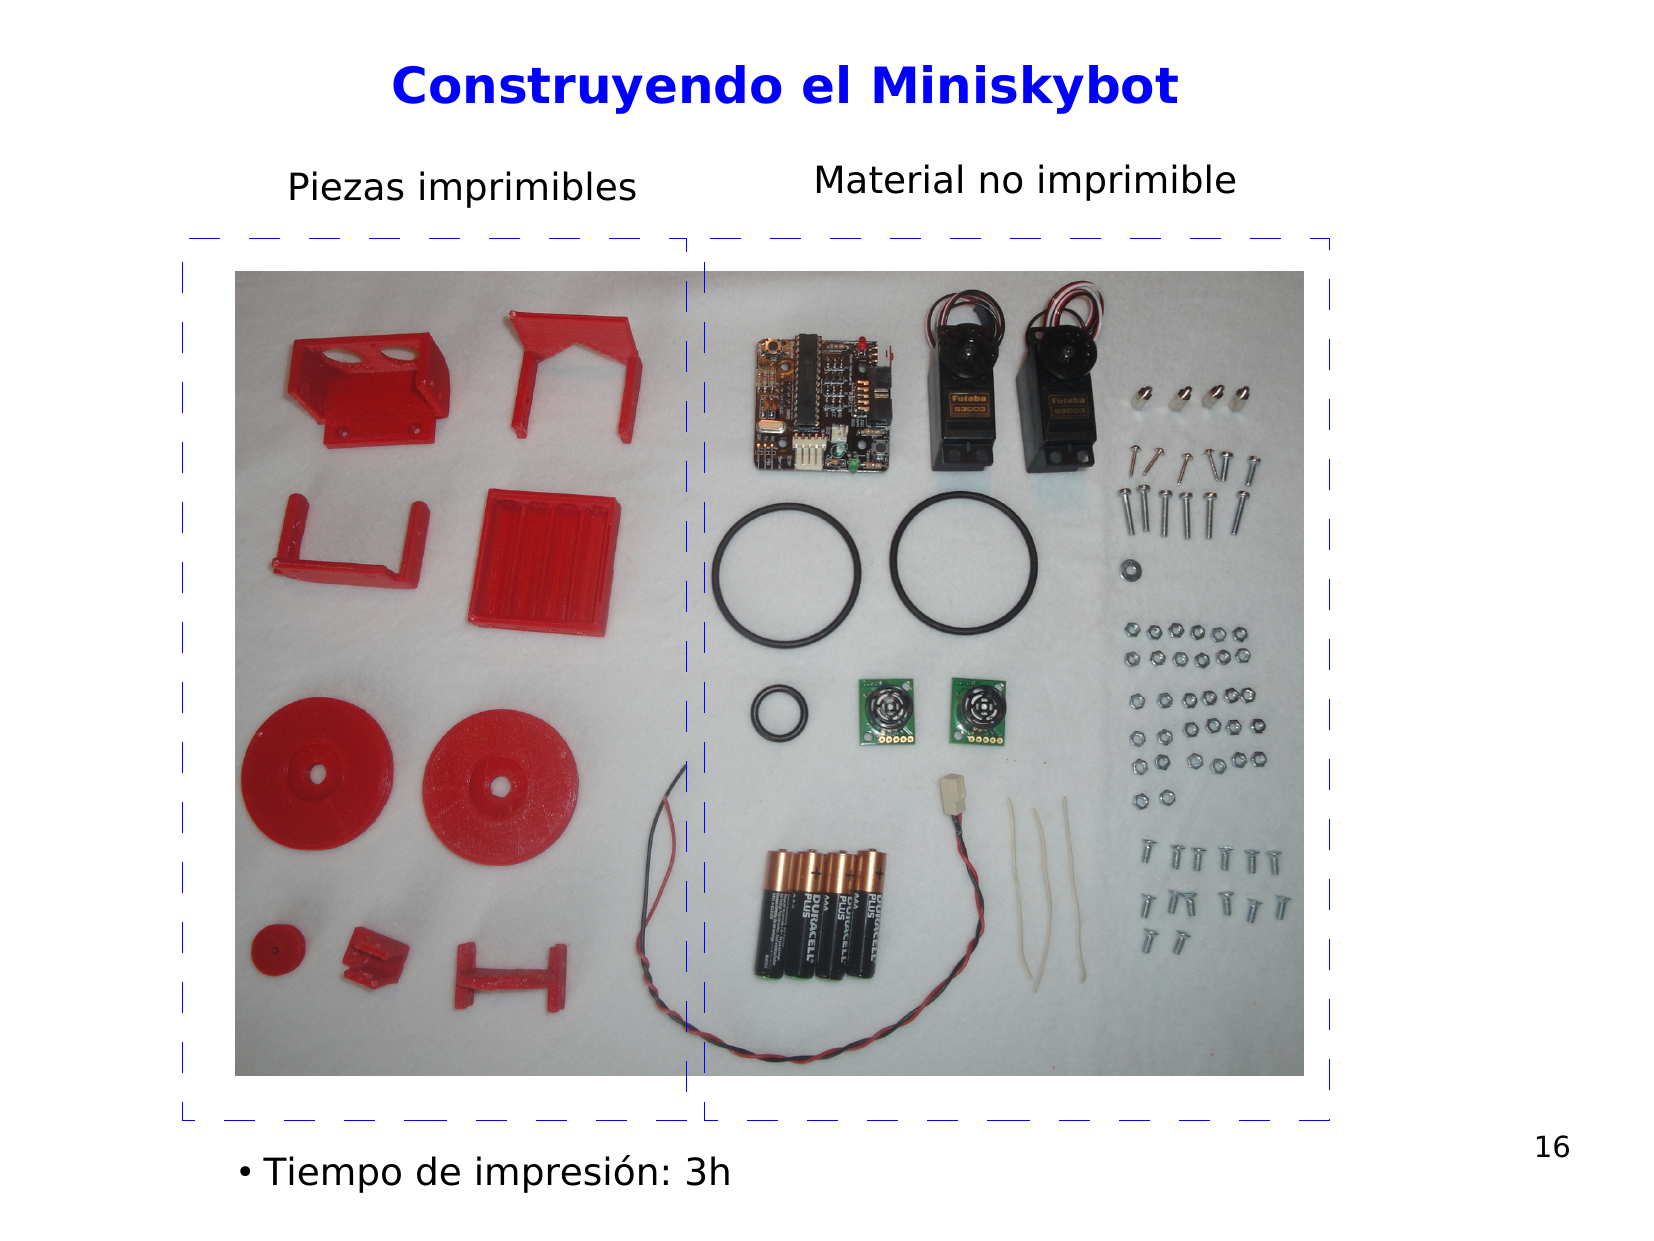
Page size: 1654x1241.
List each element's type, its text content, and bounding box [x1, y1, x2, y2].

text_box Piezas imprimibles [272, 158, 661, 230]
text_box Construyendo el Miniskybot [376, 49, 1195, 123]
picture [235, 271, 1304, 1077]
text_box Tiempo de impresión: 3h [223, 1143, 917, 1215]
text_box Material no imprimible [798, 151, 1277, 223]
